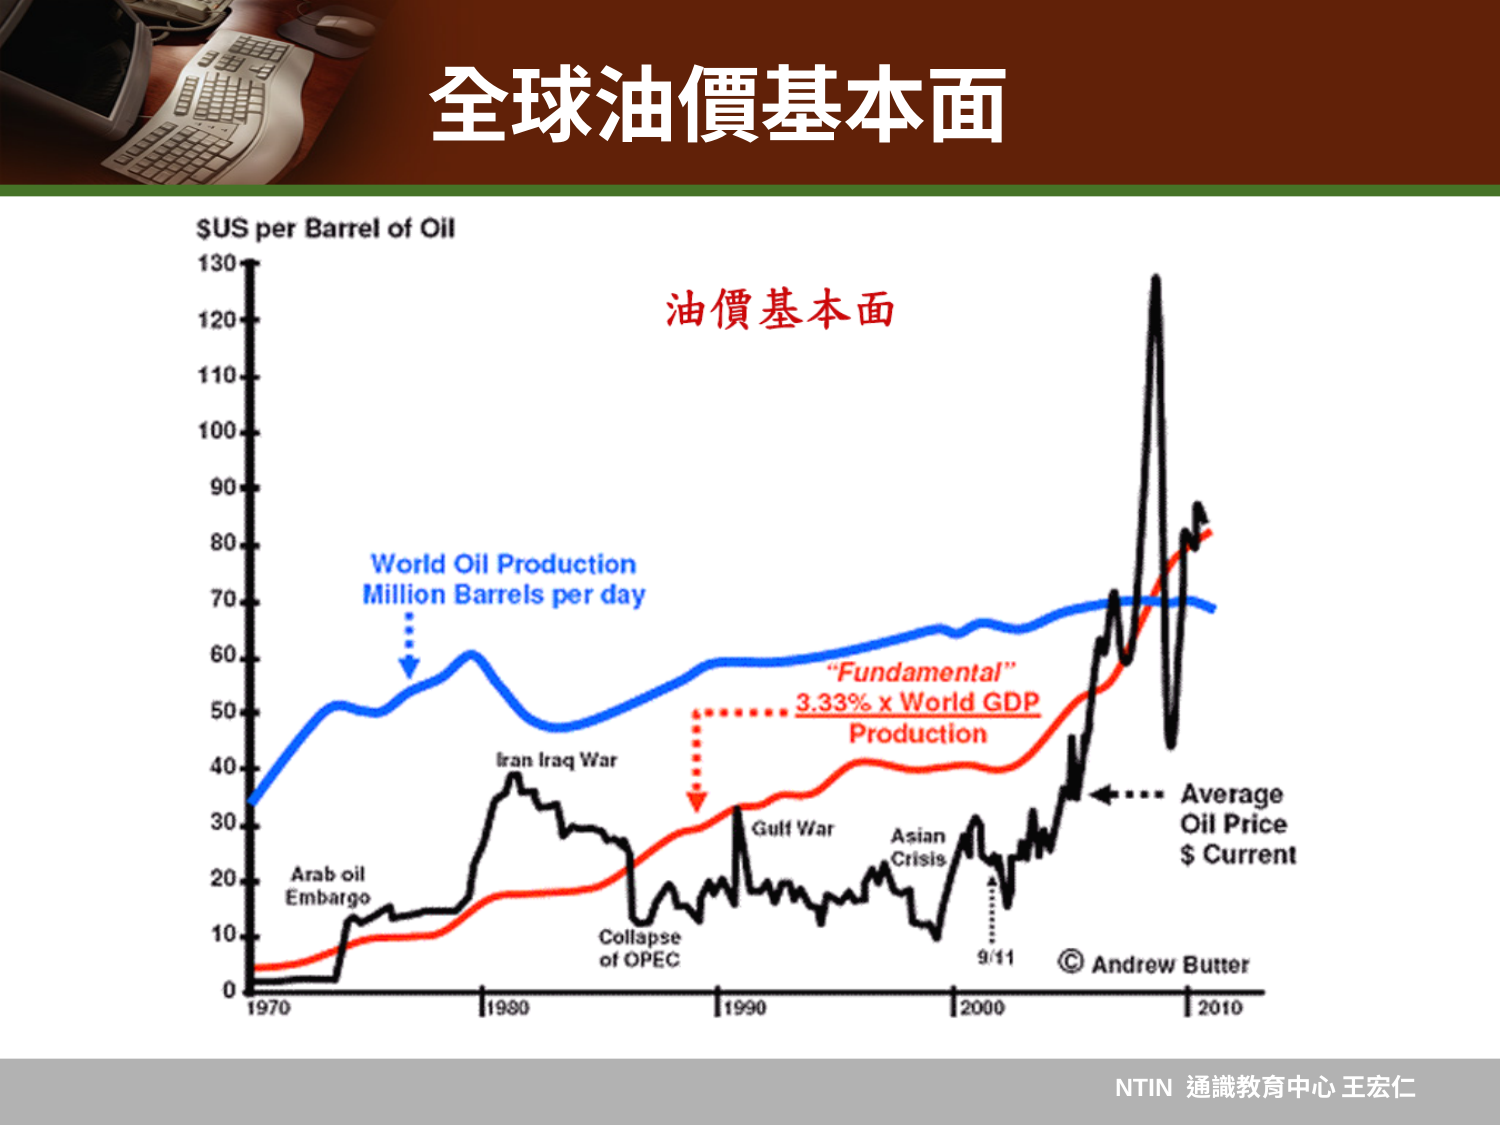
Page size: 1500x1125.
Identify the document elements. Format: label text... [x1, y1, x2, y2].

chart [162, 203, 1300, 1057]
picture [0, 0, 1500, 184]
text_box NTIN 通識教育中心 王宏仁 [962, 1063, 1438, 1114]
title 全球油價基本面 [412, 45, 1500, 138]
